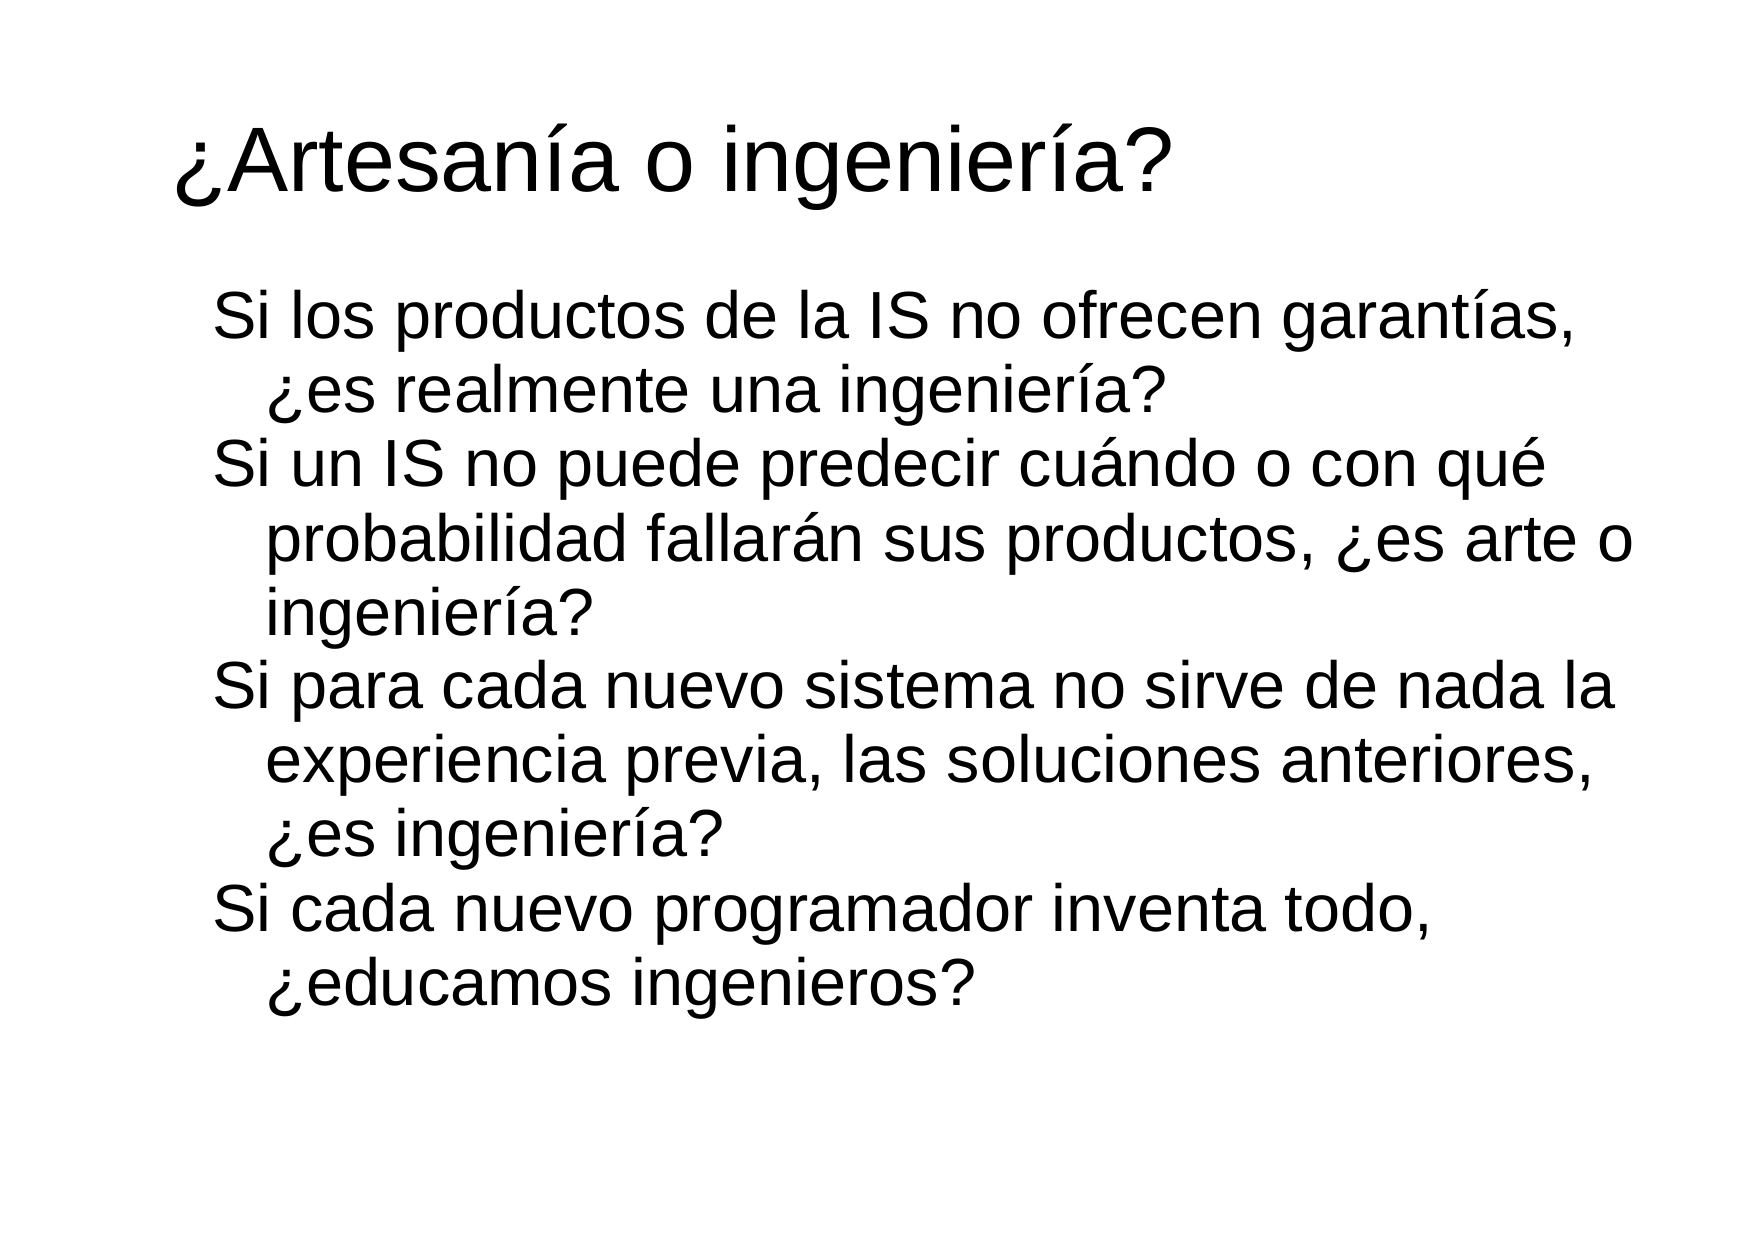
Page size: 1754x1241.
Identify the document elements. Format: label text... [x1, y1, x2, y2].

list Si los productos de la IS no ofrecen garantías, ¿es realmente una ingeniería? Si un IS no puede predecir cuándo o con qué probabilidad fallarán sus productos, ¿es arte o ingeniería? Si para cada nuevo sistema no sirve de nada la experiencia previa, las soluciones anteriores, ¿es ingeniería? Si cada nuevo programador inventa todo, ¿educamos ingenieros? [191, 271, 1690, 1202]
title ¿Artesanía o ingeniería? [168, 48, 1627, 271]
